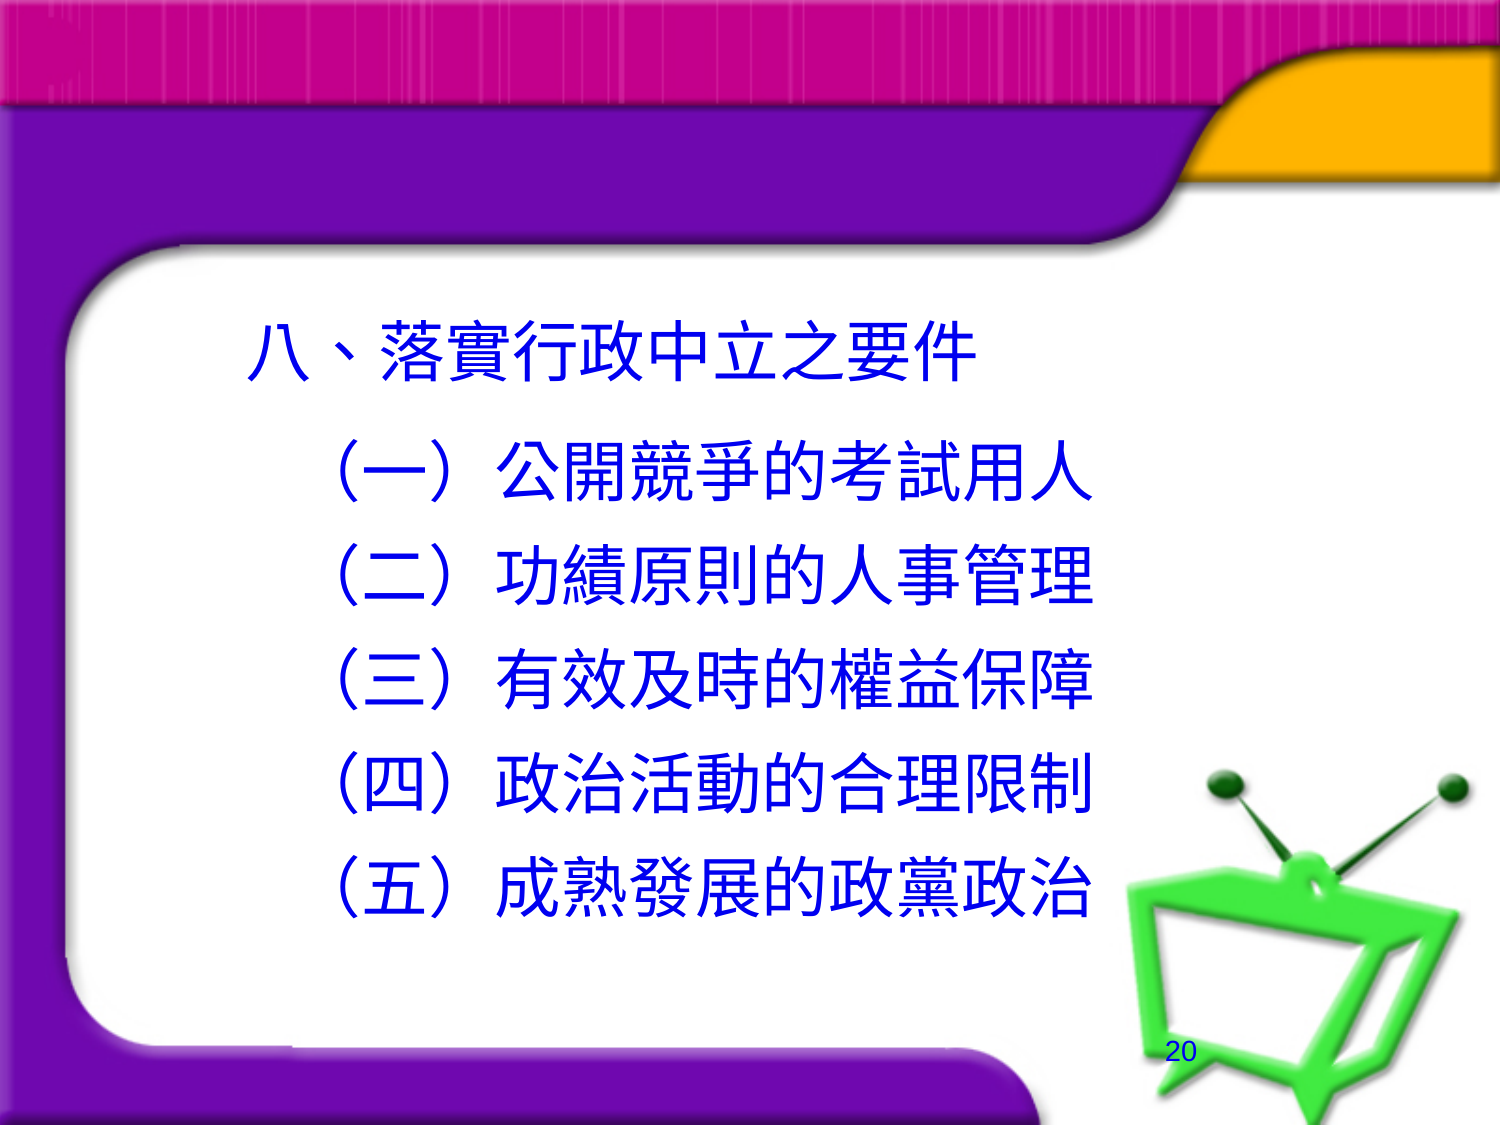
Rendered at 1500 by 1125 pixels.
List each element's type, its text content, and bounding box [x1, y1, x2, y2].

text_box [150, 62, 1388, 234]
text_box 八、落實行政中立之要件 （一）公開競爭的考試用人 （二）功績原則的人事管理 （三）有效及時的權益保障 （四）政治活動的合理限制 （五）成熟發展的政黨政治 [230, 302, 1247, 1090]
text_box [1149, 1025, 1463, 1101]
